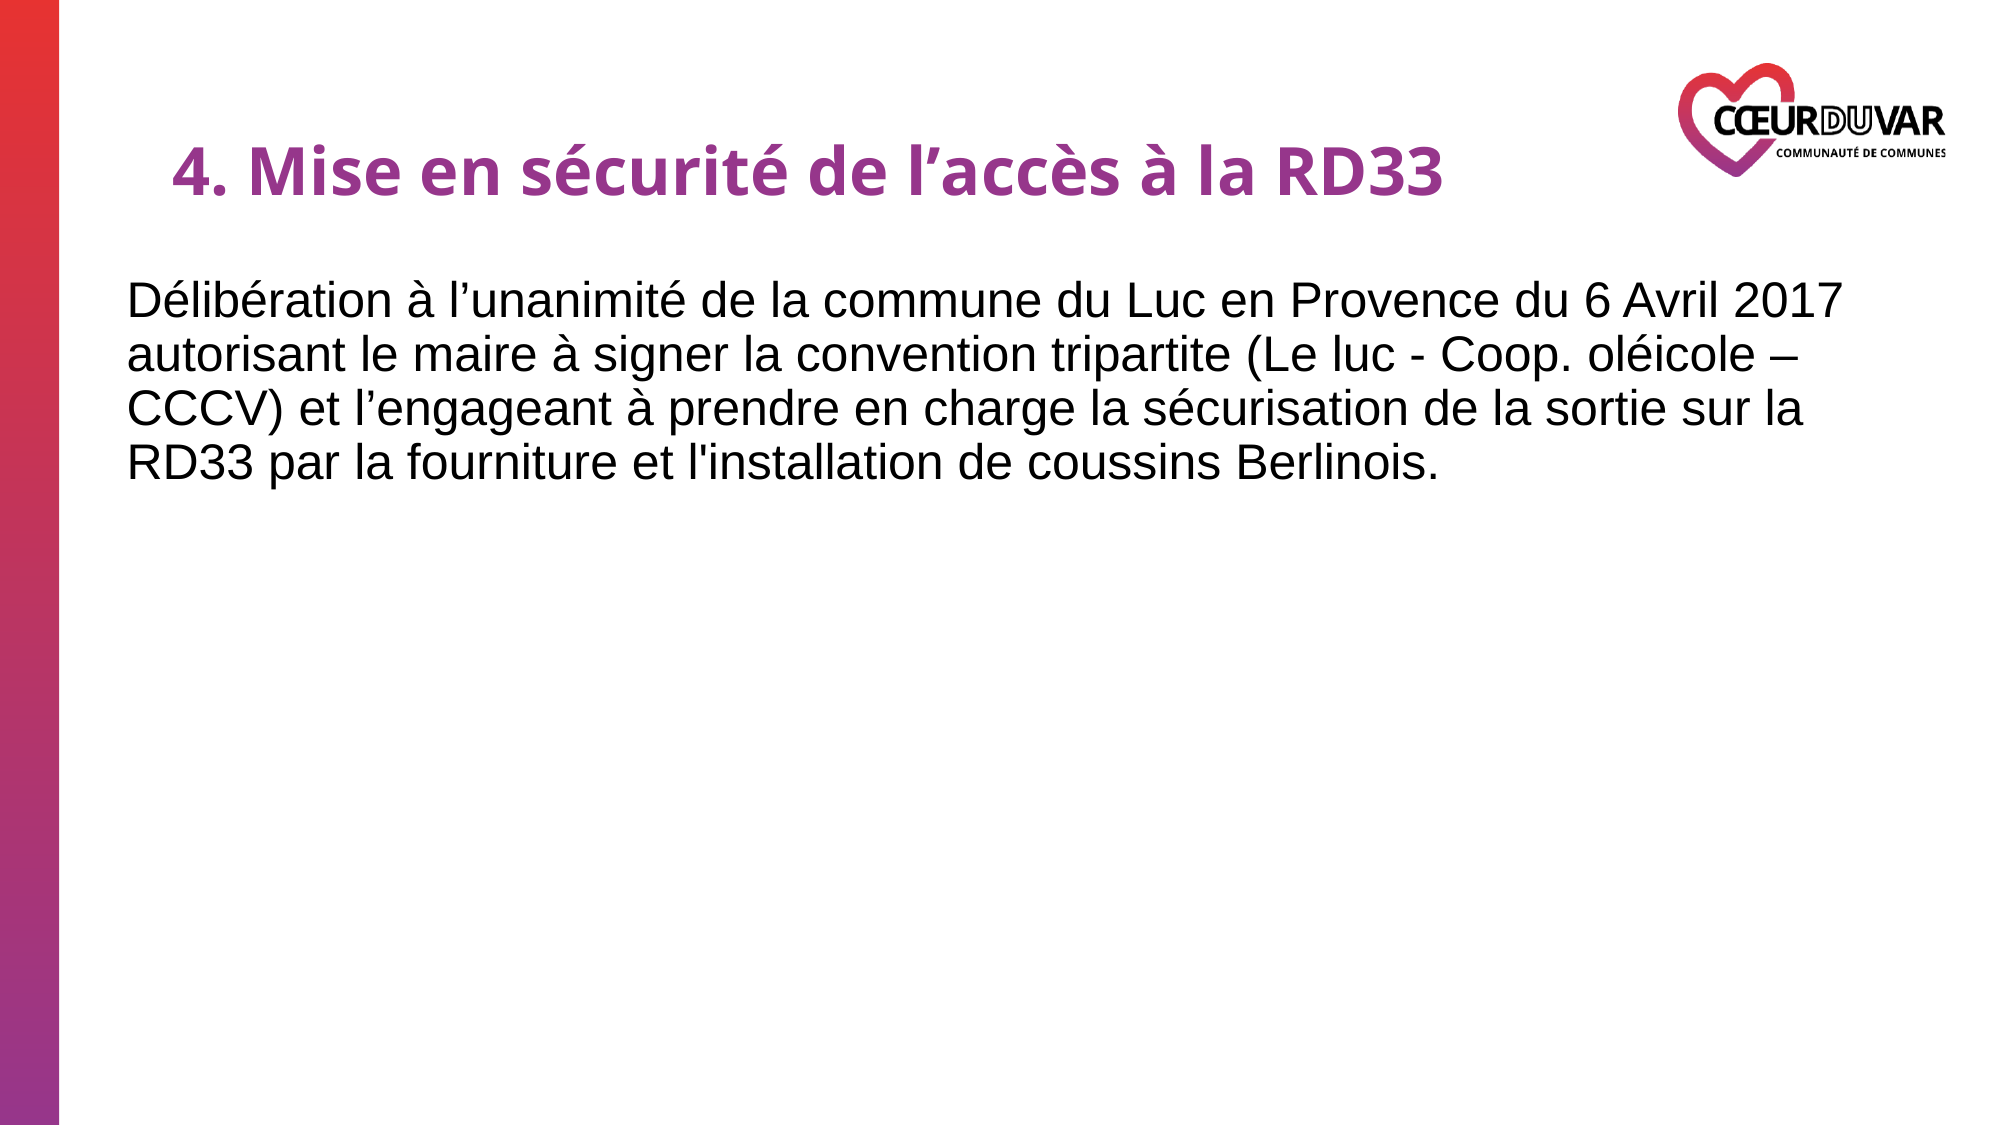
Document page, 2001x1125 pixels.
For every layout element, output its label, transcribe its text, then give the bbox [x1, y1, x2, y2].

picture [1678, 63, 1946, 177]
text_box 4. Mise en sécurité de l’accès à la RD33 [157, 81, 1461, 217]
list Délibération à l’unanimité de la commune du Luc en Provence du 6 Avril 2017 autorisant le maire à signer la convention tripartite (Le luc - Coop. oléicole –CCCV) et l’engageant à prendre en charge la sécurisation de la sortie sur la RD33 par la fourniture et l'installation de coussins Berlinois. [111, 266, 1934, 504]
